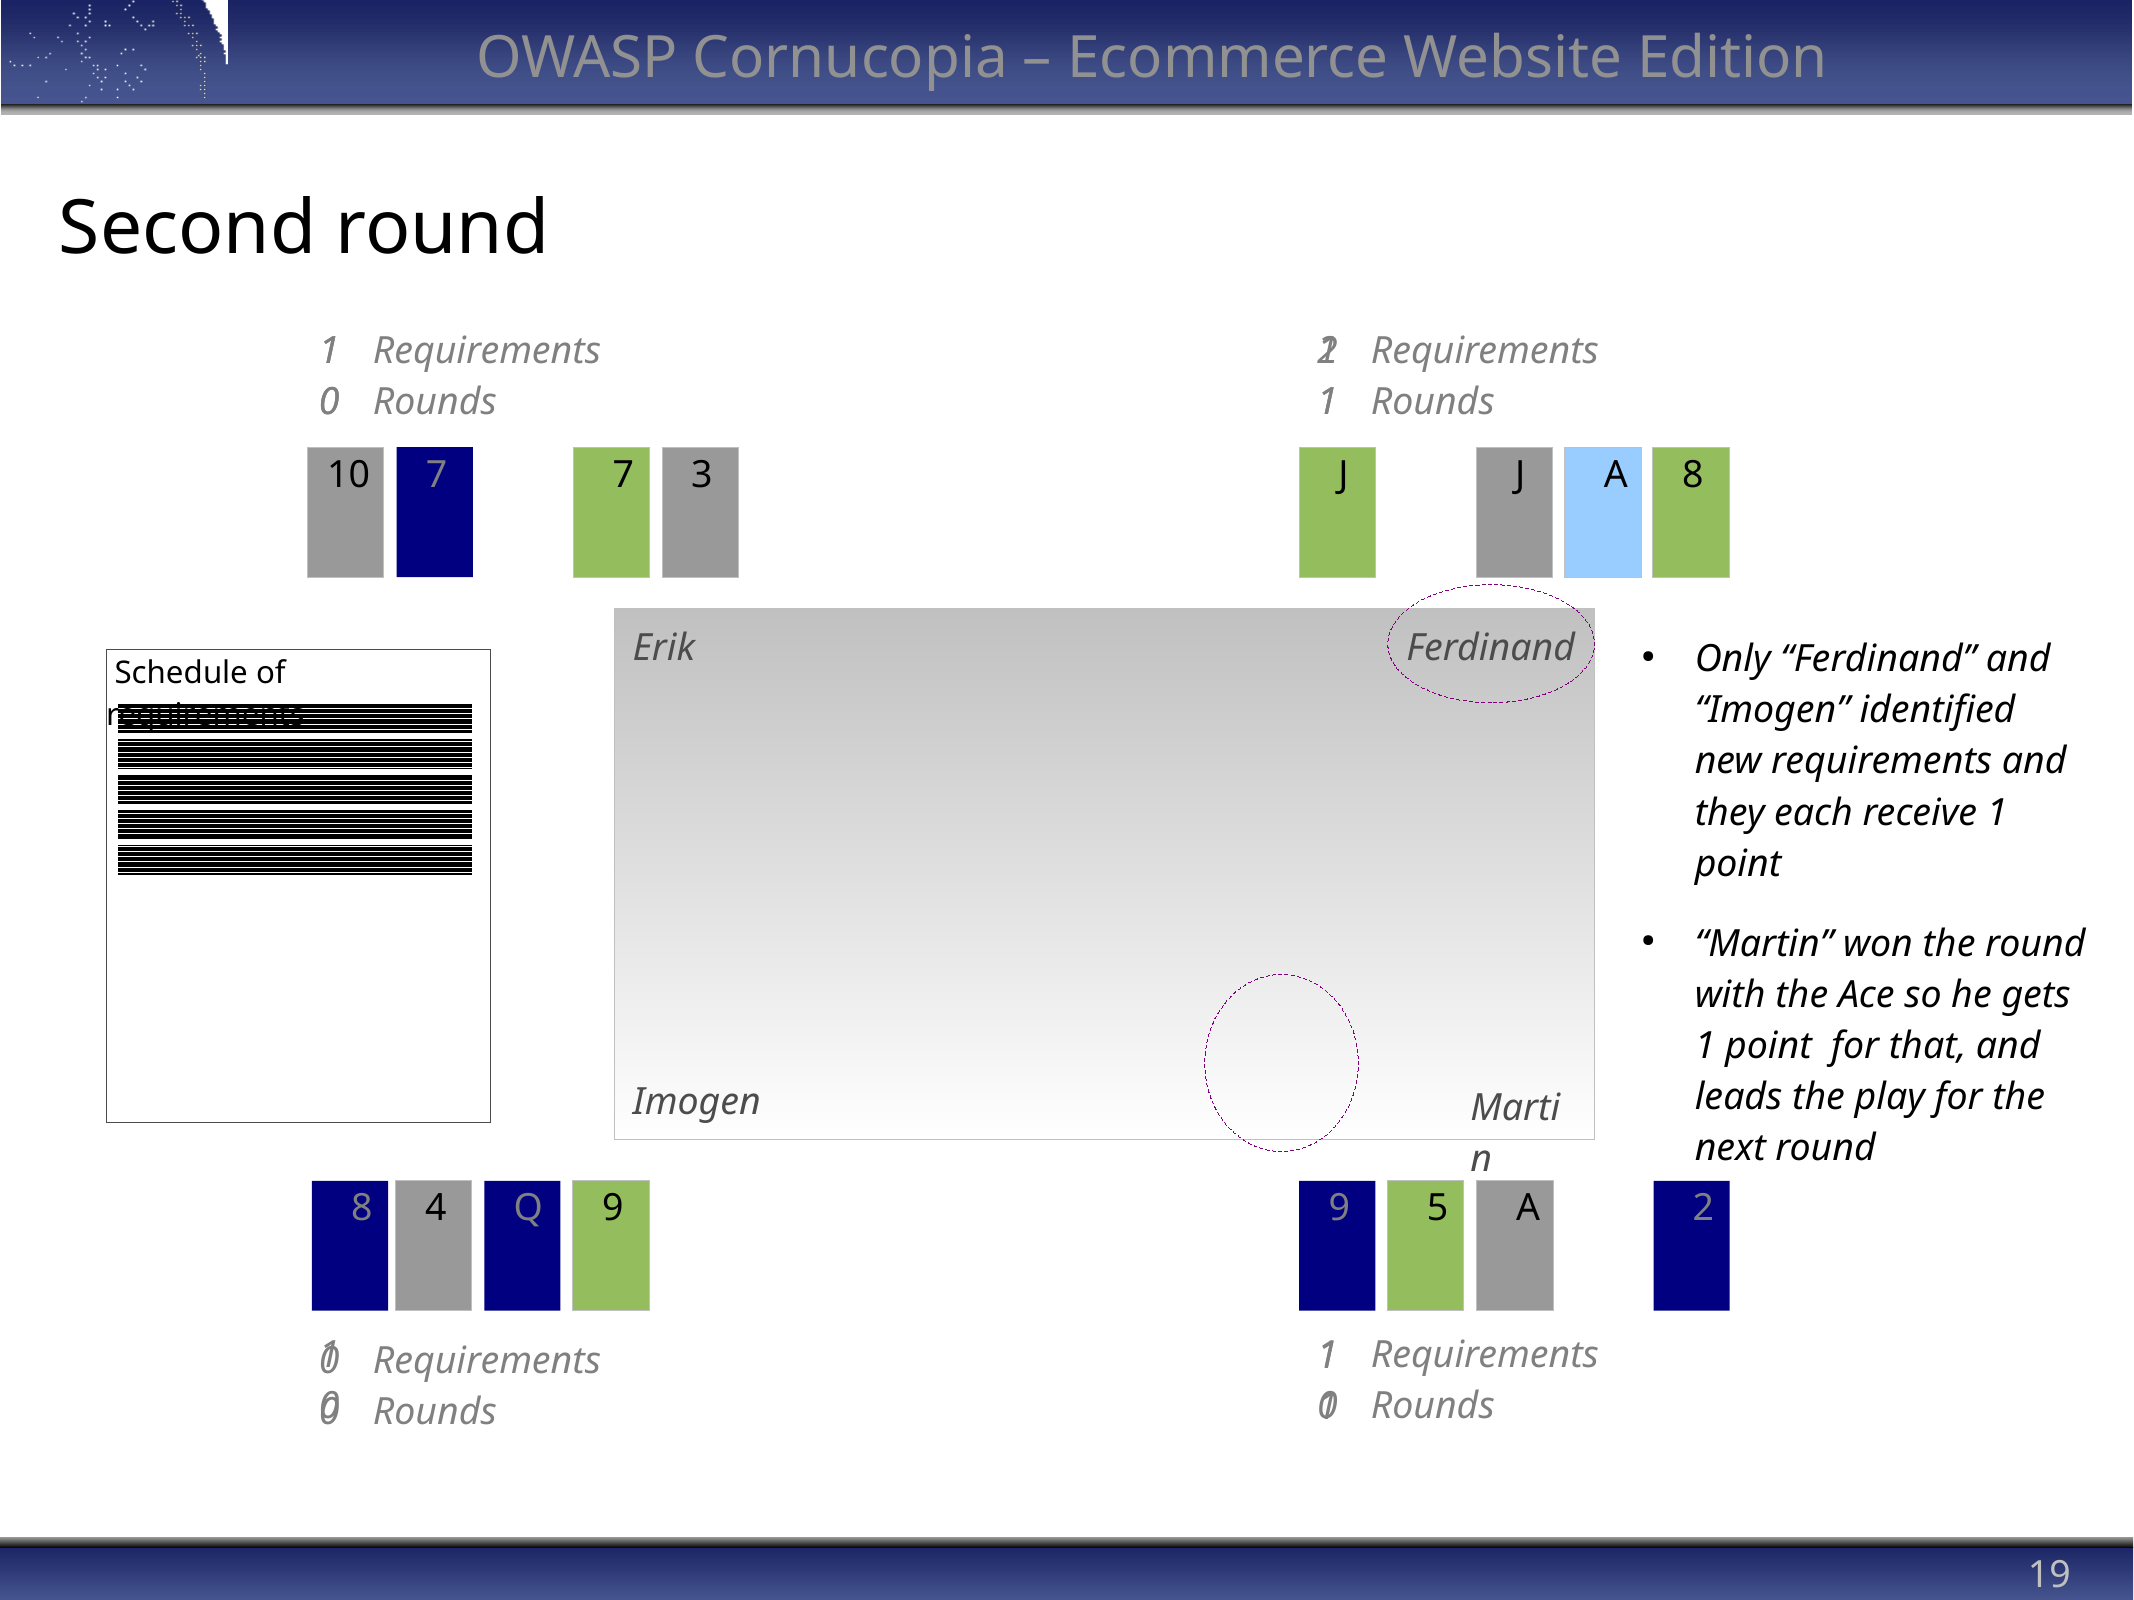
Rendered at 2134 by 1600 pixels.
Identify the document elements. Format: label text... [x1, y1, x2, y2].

list [118, 773, 473, 804]
list 5 [1387, 1180, 1464, 1311]
list 1 1 [1316, 1328, 1388, 1419]
list Requirements Rounds [1388, 1327, 1654, 1418]
list A [1476, 1180, 1554, 1311]
list 10 [307, 447, 384, 578]
list Martin [1470, 1080, 1576, 1141]
list 7 [573, 447, 650, 578]
list Requirements Rounds [378, 323, 656, 414]
list 1 0 [318, 1327, 378, 1418]
list J [1476, 447, 1553, 578]
list J [1299, 447, 1376, 578]
list 9 [572, 1180, 650, 1311]
list [614, 608, 1595, 1140]
list 9 [1299, 1180, 1376, 1311]
list 0 0 [318, 1418, 378, 1424]
list 2 [1653, 1182, 1730, 1311]
list [118, 809, 473, 839]
list A [1564, 447, 1642, 578]
list Erik [632, 620, 739, 681]
list Imogen [632, 1074, 798, 1135]
list [118, 702, 473, 733]
list [118, 738, 473, 768]
list 1 0 [318, 323, 378, 414]
list Requirements Rounds [1376, 323, 1654, 414]
list Q [484, 1180, 561, 1311]
list [118, 844, 473, 875]
list 4 [395, 1180, 472, 1311]
list 3 [662, 447, 739, 578]
list 8 [1652, 447, 1730, 578]
list Only “Ferdinand” and “Imogen” identified new requirements and they each receive 1 point “Martin” won the round with the Ace so he gets 1 point for that, and leads the play for the next round [1624, 631, 2093, 1182]
list Ferdinand [1406, 620, 1607, 681]
list Requirements Rounds [378, 1333, 656, 1424]
list Schedule of requirements [106, 649, 491, 1123]
list 2 1 [1316, 323, 1376, 414]
list 7 [396, 447, 473, 578]
title Second round [58, 124, 2126, 325]
list 8 [311, 1180, 389, 1311]
